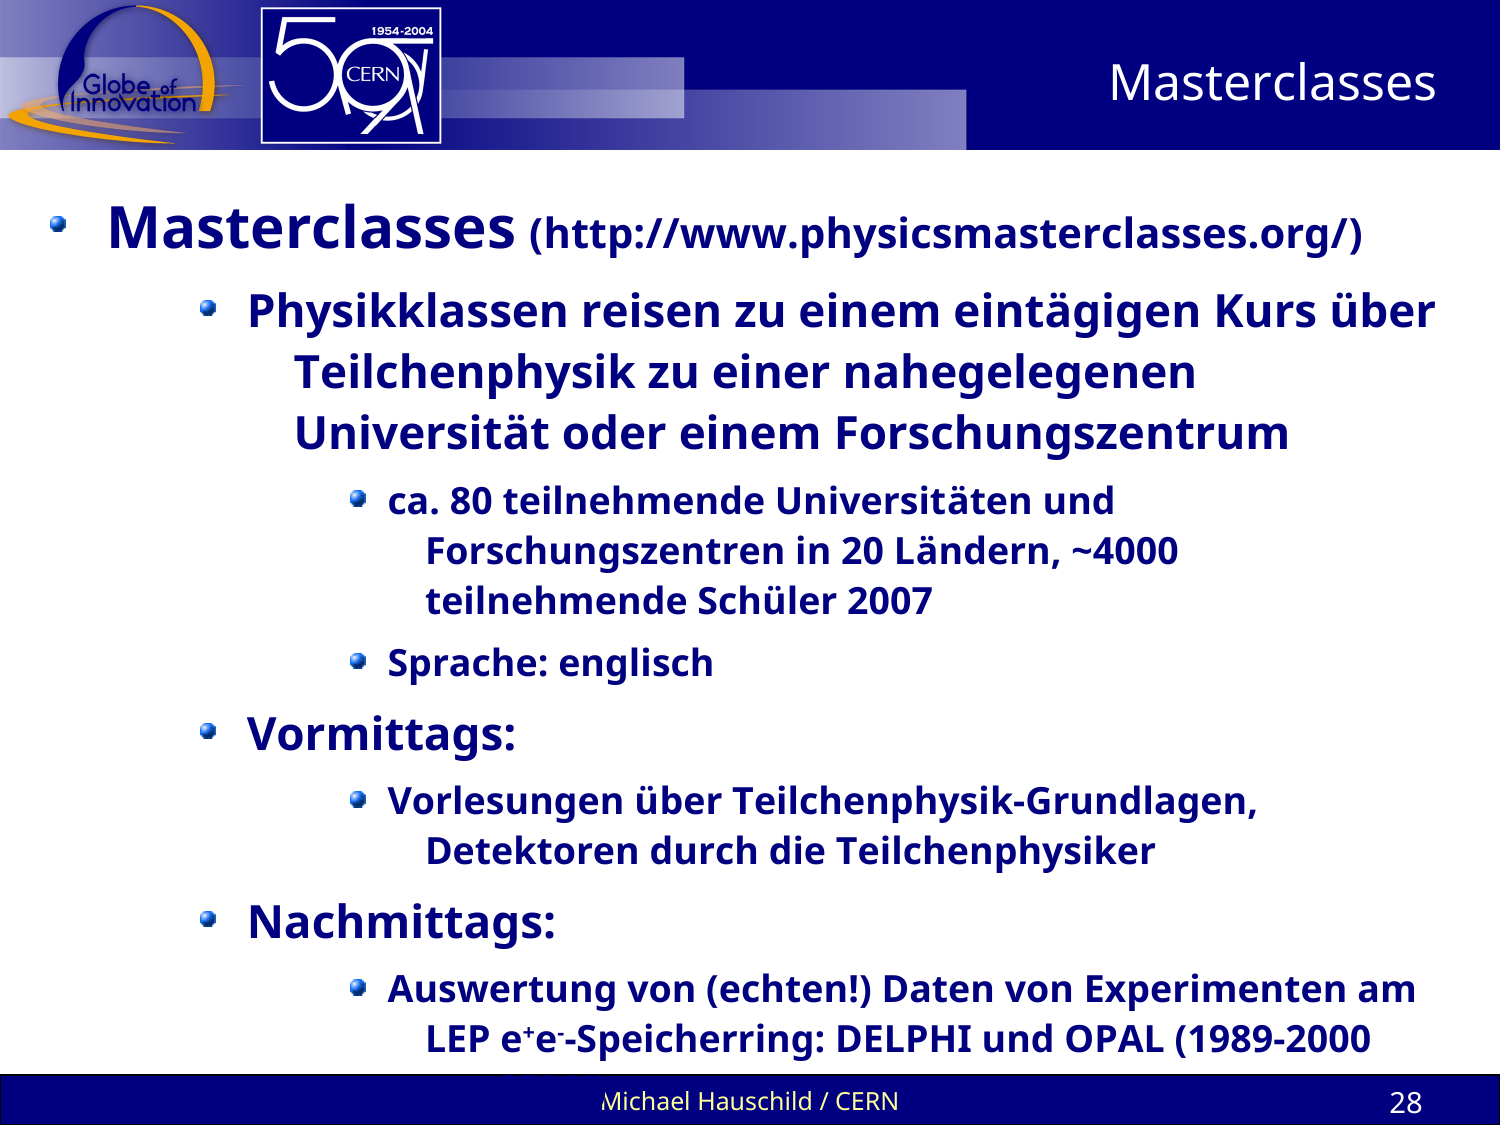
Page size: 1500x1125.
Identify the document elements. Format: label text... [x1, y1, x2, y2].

picture [0, 0, 1500, 150]
list Masterclasses (http://www.physicsmasterclasses.org/) Physikklassen reisen zu einem eintägigen Kurs über Teilchenphysik zu einer nahegelegenen Universität oder einem Forschungszentrum ca. 80 teilnehmende Universitäten und Forschungszentren in 20 Ländern, ~4000 teilnehmende Schüler 2007 Sprache: englisch Vormittags: Vorlesungen über Teilchenphysik-Grundlagen, Detektoren durch die Teilchenphysiker Nachmittags: Auswertung von (echten!) Daten von Experimenten am LEP e+e--Speicherring: DELPHI und OPAL (1989-2000 am CERN) Videokonferenz zwischen verschiedenen Universitäten + CERN, Vergleich und Diskussion der Ergebnisse (mit Quiz und Preisen) [50, 187, 1438, 1038]
title Masterclasses [450, 37, 1438, 126]
